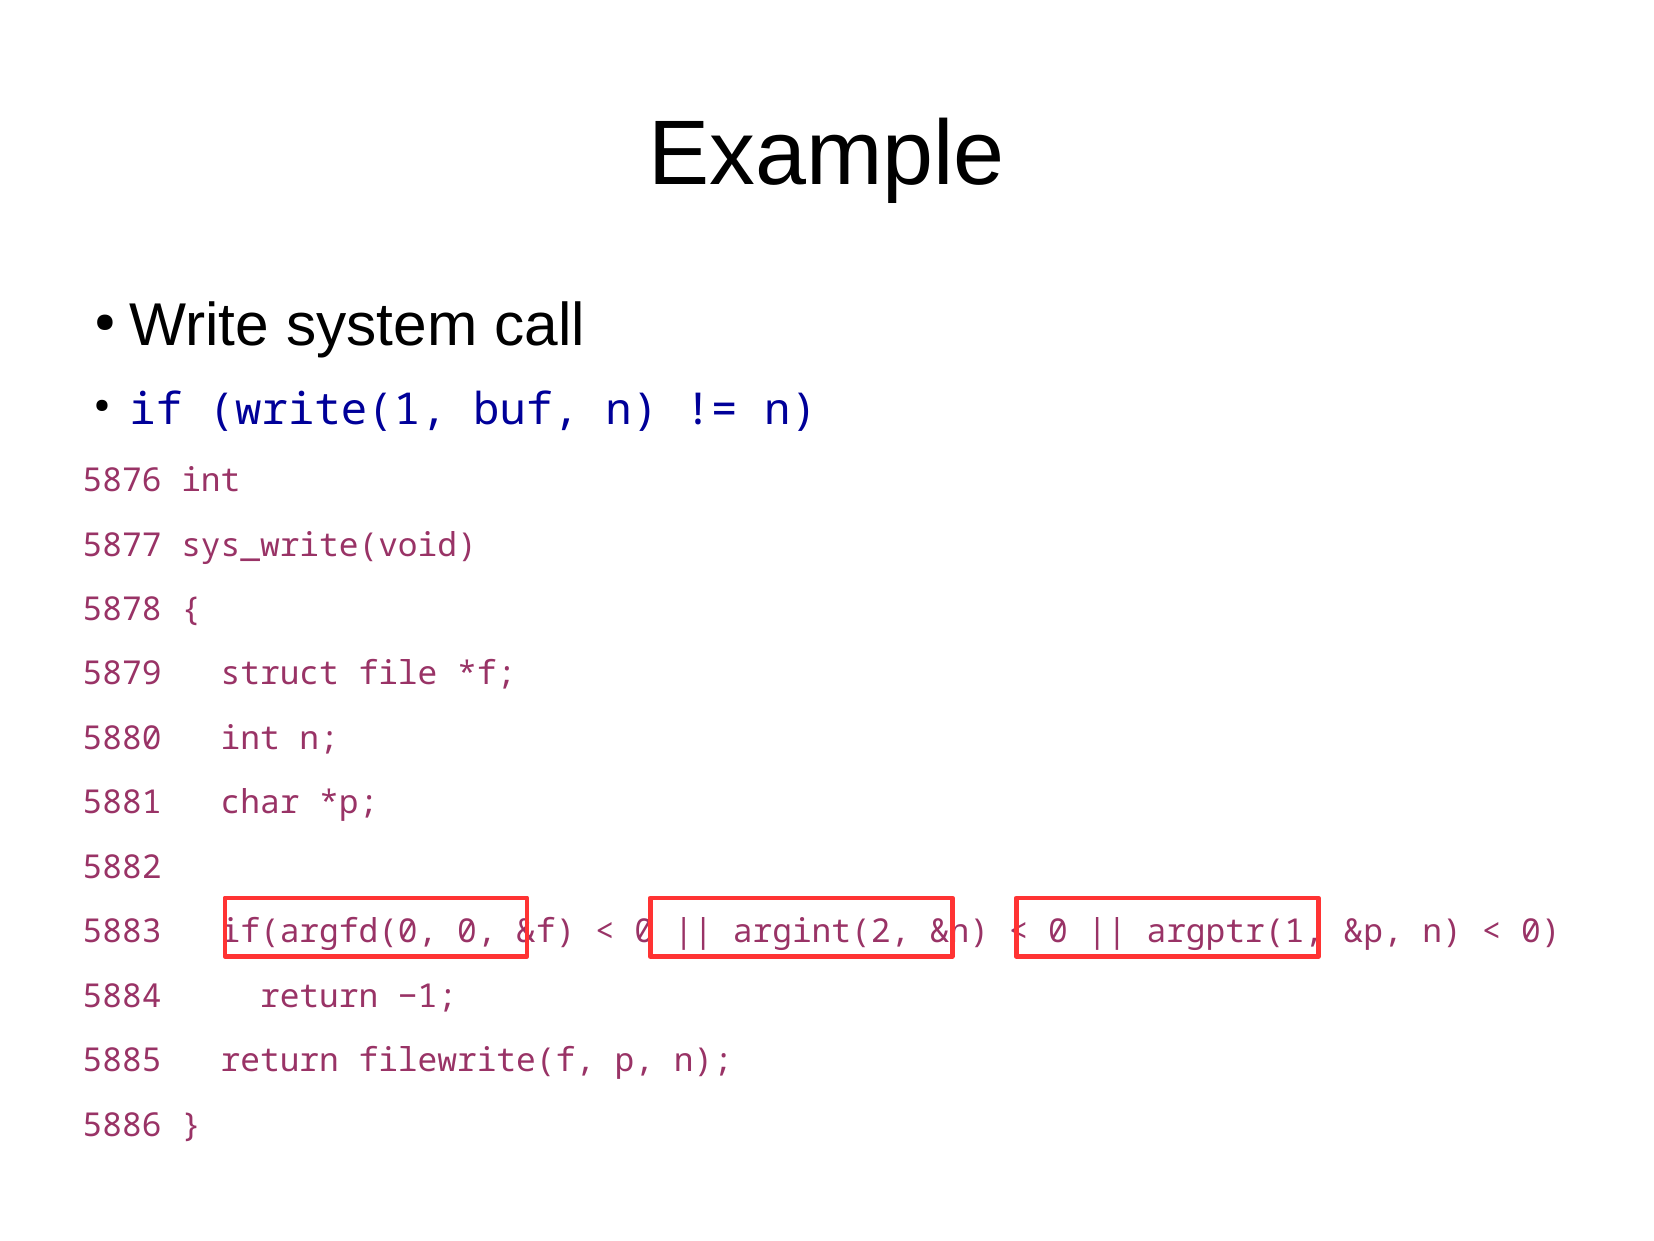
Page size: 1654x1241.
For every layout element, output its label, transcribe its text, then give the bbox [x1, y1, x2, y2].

title Example [82, 49, 1571, 257]
list Write system call if (write(1, buf, n) != n) 5876 int 5877 sys_write(void) 5878 { 5879 struct file *f; 5880 int n; 5881 char *p; 5882 5883 if(argfd(0, 0, &f) < 0 || argint(2, &n) < 0 || argptr(1, &p, n) < 0) 5884 return −1; 5885 return filewrite(f, p, n); 5886 } [82, 290, 1571, 1163]
